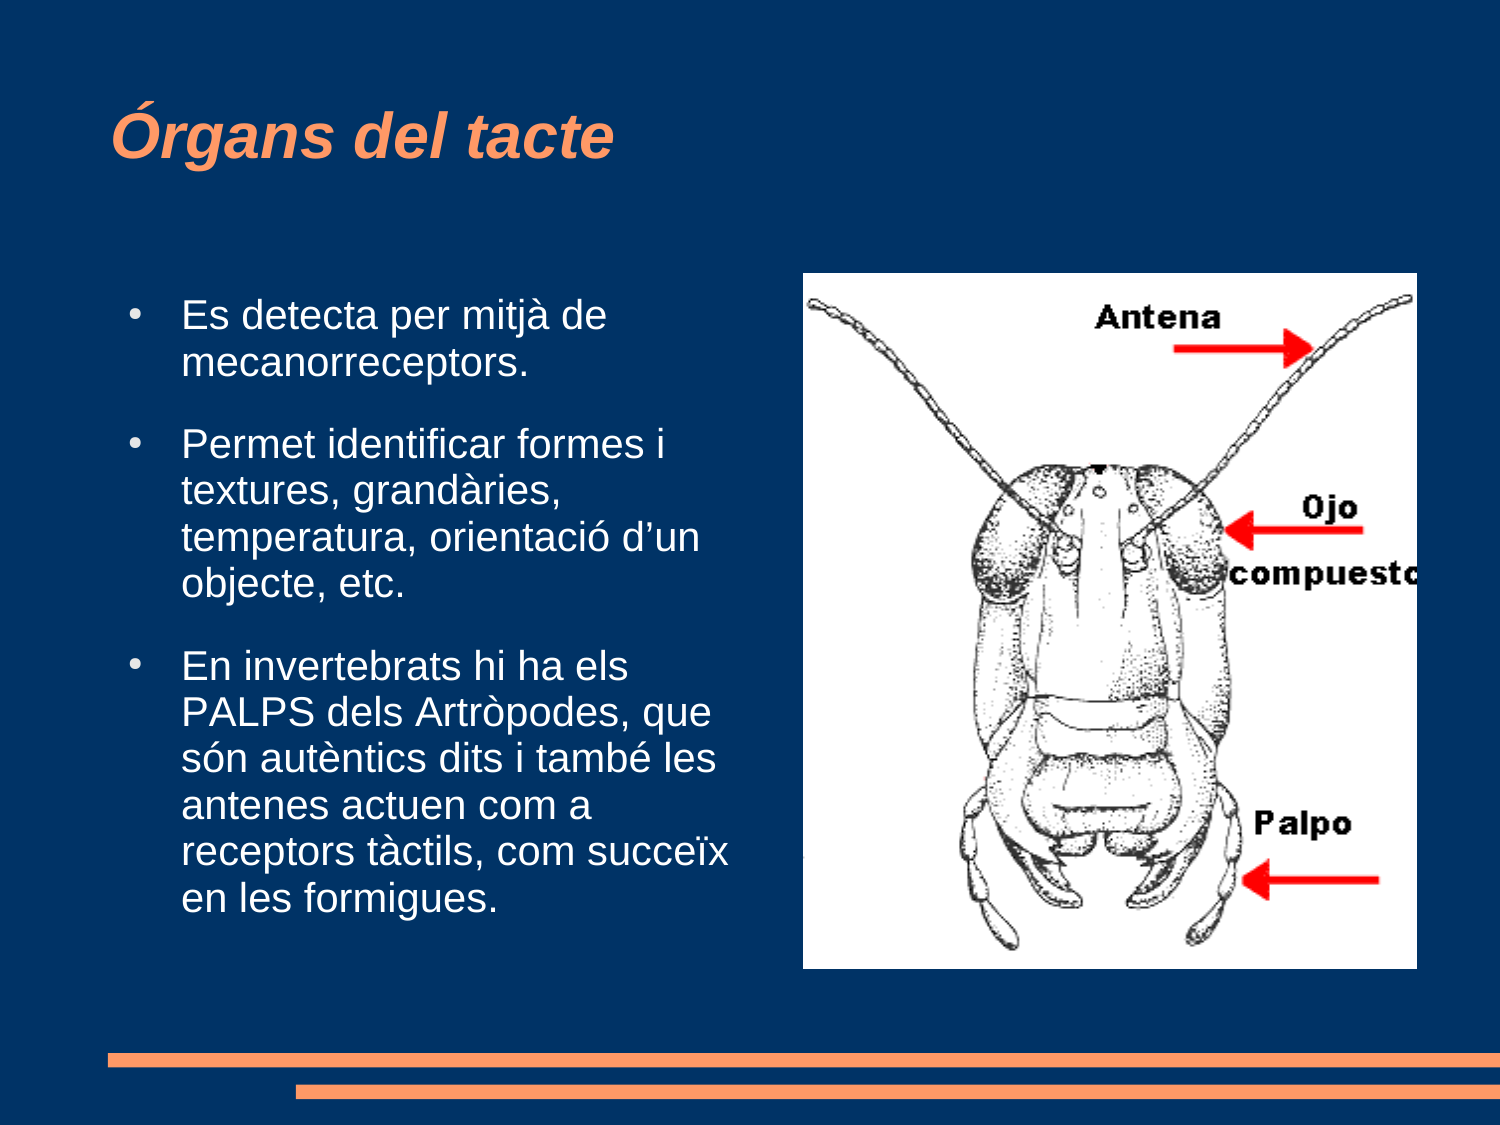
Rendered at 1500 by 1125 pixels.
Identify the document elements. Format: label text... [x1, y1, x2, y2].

list Es detecta per mitjà de mecanorreceptors. Permet identificar formes i textures, grandàries, temperatura, orientació d’un objecte, etc. En invertebrats hi ha els PALPS dels Artròpodes, que són autèntics dits i també les antenes actuen com a receptors tàctils, com succeïx en les formigues. [110, 292, 748, 1027]
picture [803, 273, 1417, 969]
title Órgans del tacte [110, 41, 1392, 230]
